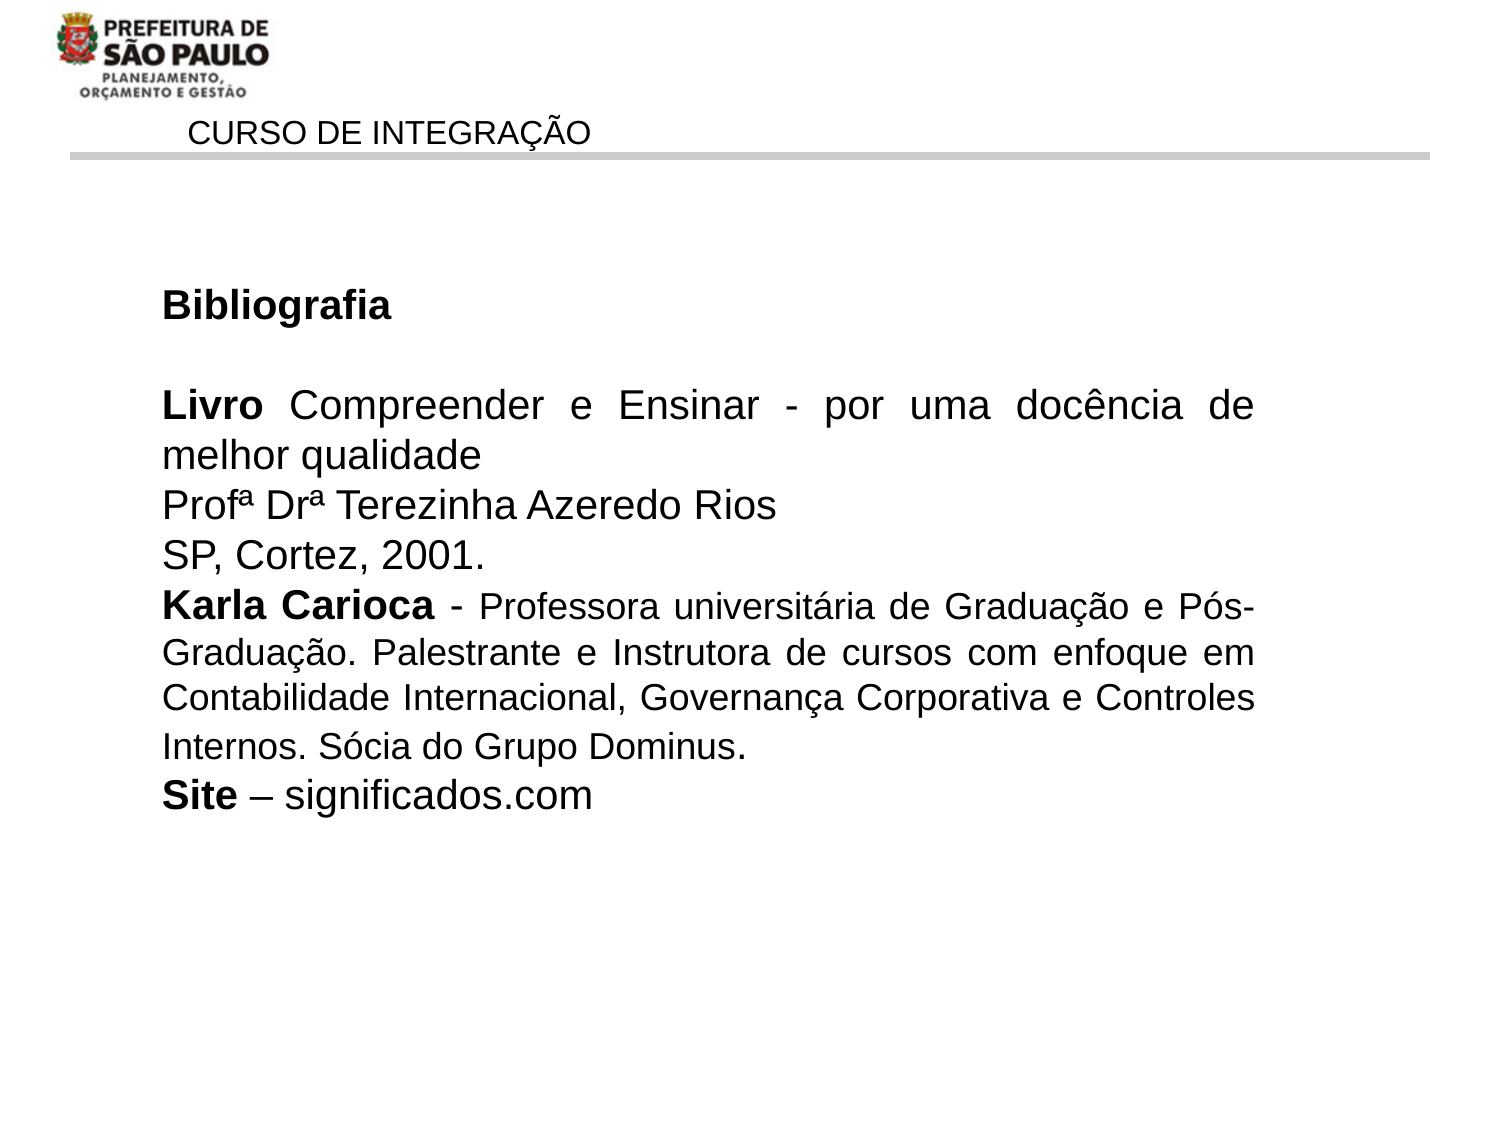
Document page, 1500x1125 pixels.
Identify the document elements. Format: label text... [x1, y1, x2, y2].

text_box Bibliografia Livro Compreender e Ensinar - por uma docência de melhor qualidade Profª Drª Terezinha Azeredo Rios SP, Cortez, 2001. Karla Carioca - Professora universitária de Graduação e Pós-Graduação. Palestrante e Instrutora de cursos com enfoque em Contabilidade Internacional, Governança Corporativa e Controles Internos. Sócia do Grupo Dominus. Site – significados.com [147, 220, 1284, 787]
